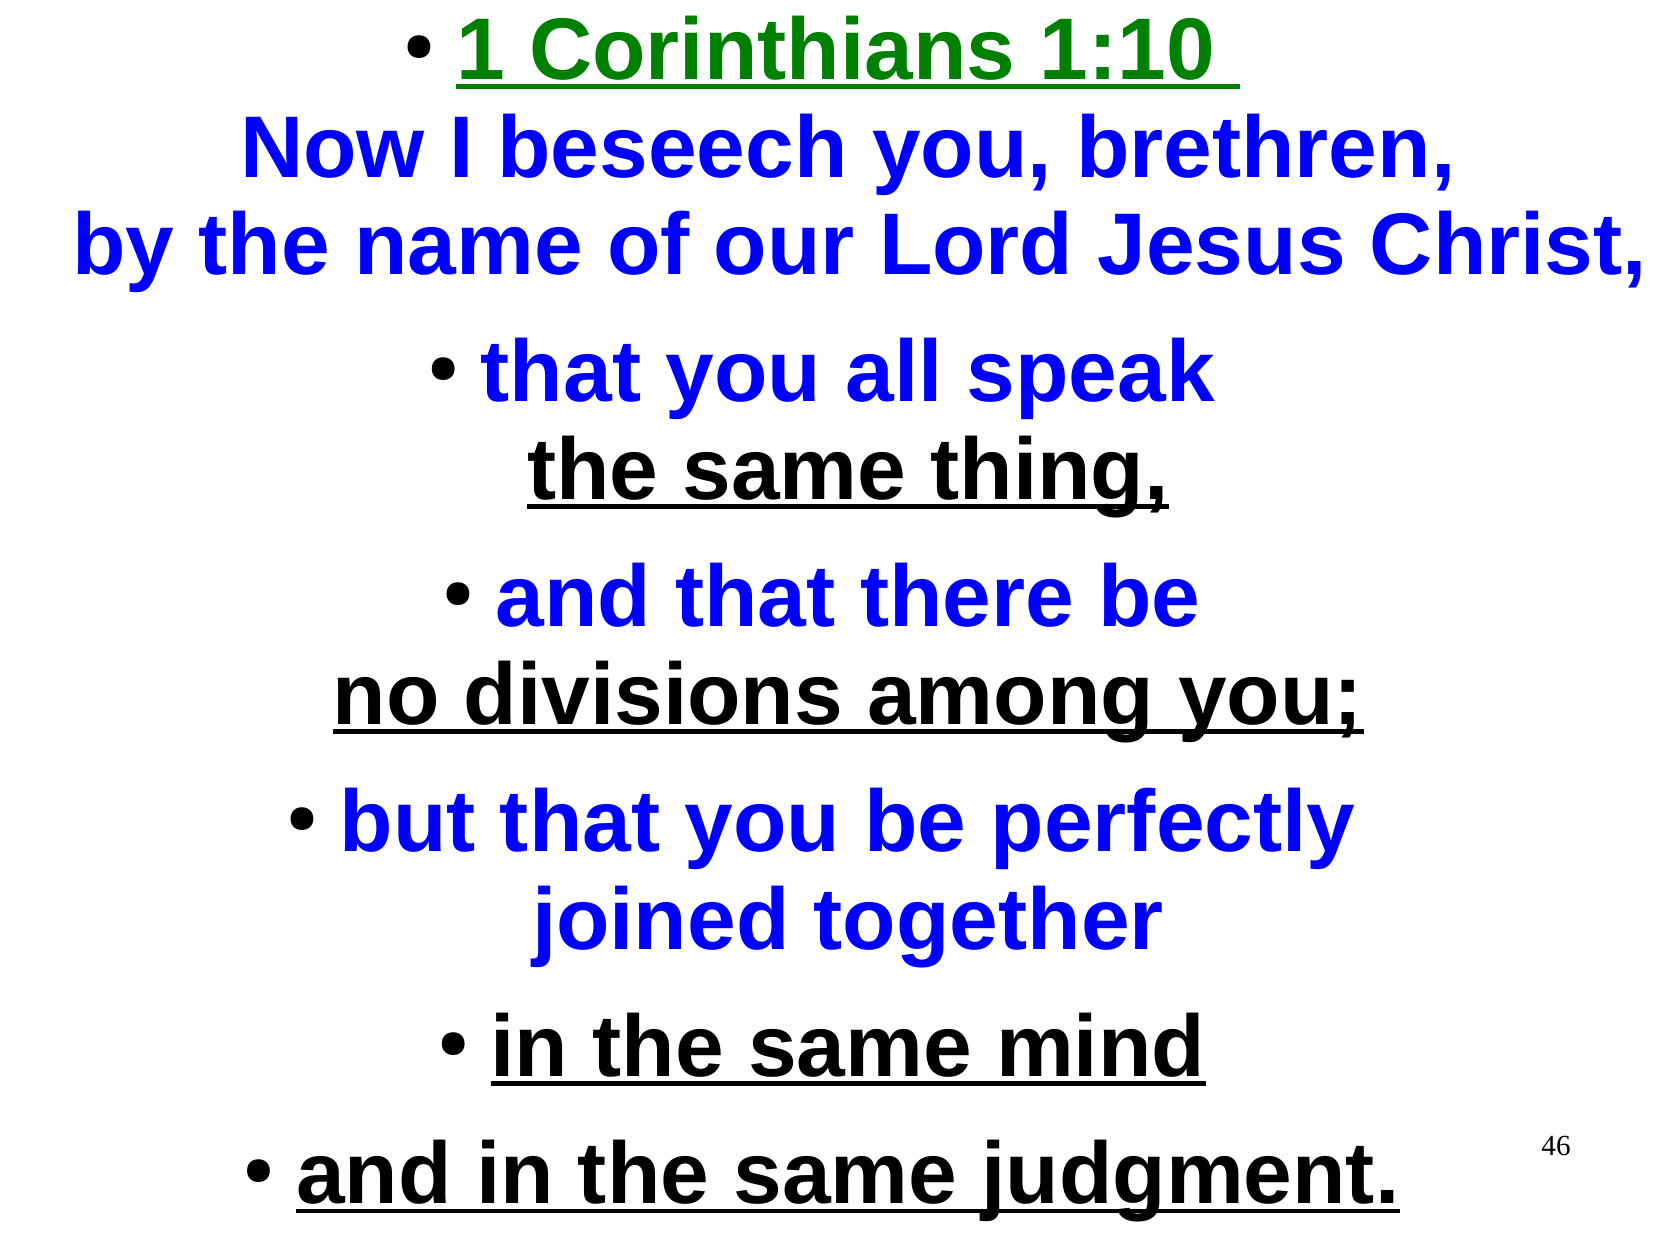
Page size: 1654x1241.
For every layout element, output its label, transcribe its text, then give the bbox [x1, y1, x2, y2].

list 1 Corinthians 1:10 Now I beseech you, brethren, by the name of our Lord Jesus Christ, that you all speak the same thing, and that there be no divisions among you; but that you be perfectly joined together in the same mind and in the same judgment. [0, 0, 1651, 1238]
